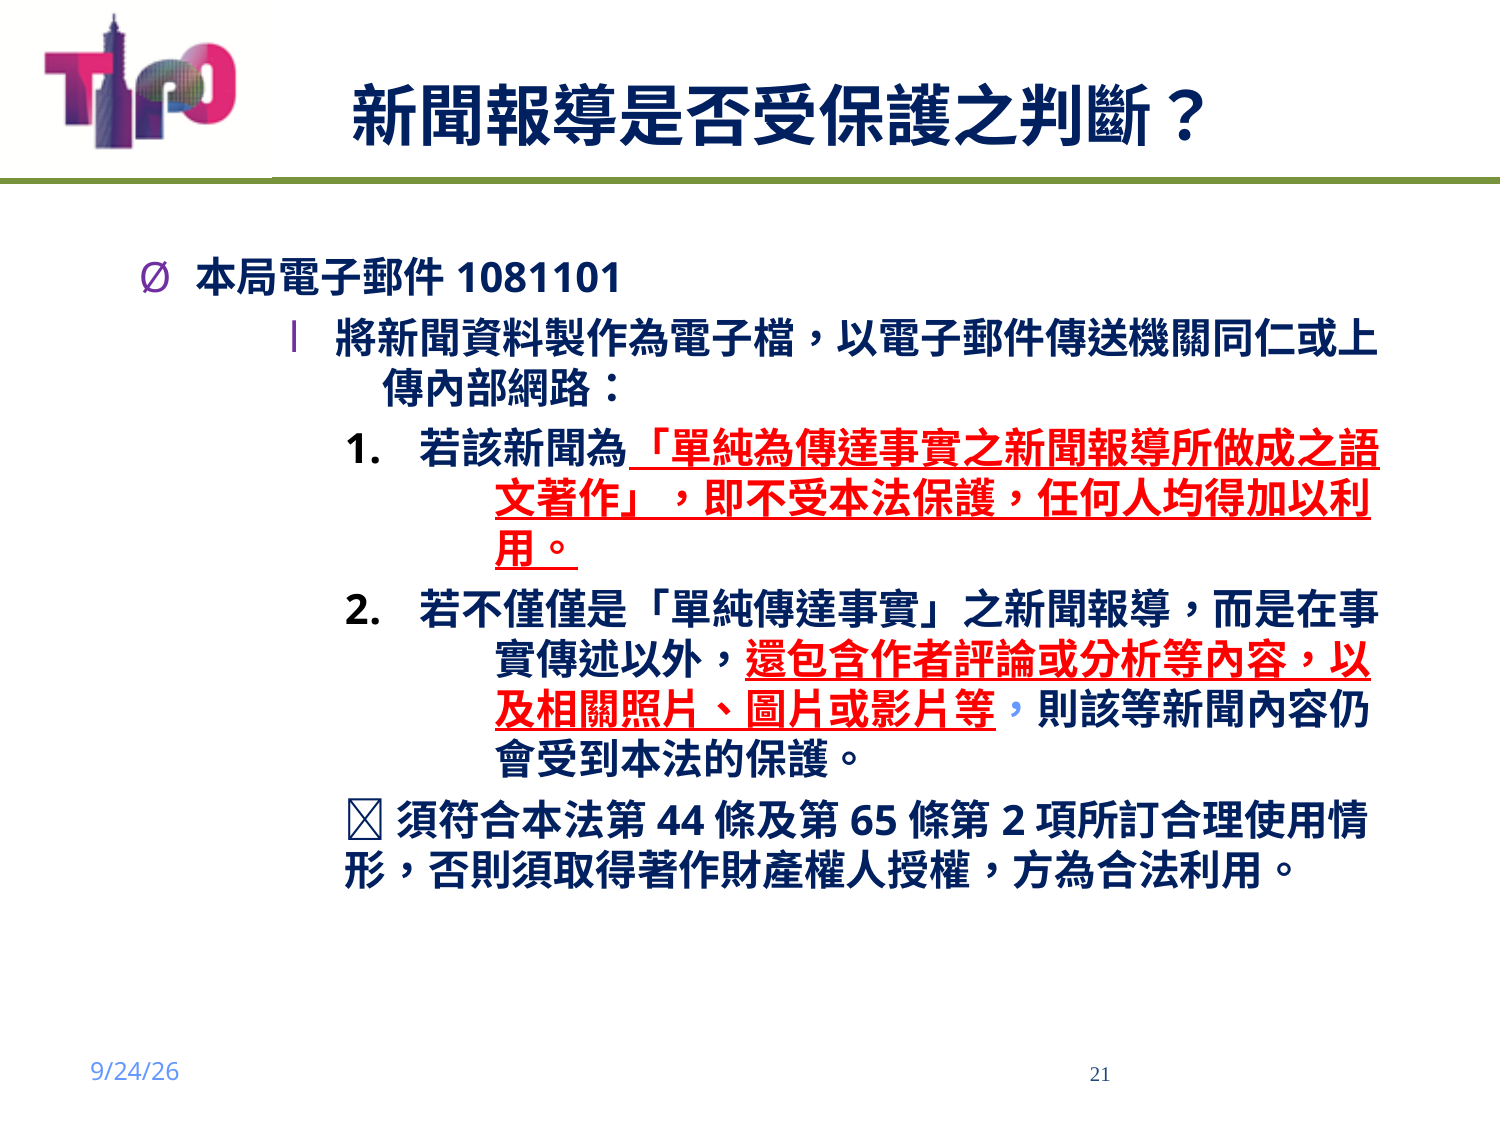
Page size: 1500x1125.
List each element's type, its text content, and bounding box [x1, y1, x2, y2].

title 新聞報導是否受保護之判斷？ [218, 66, 1353, 173]
list 本局電子郵件1081101 將新聞資料製作為電子檔，以電子郵件傳送機關同仁或上傳內部網路： 若該新聞為「單純為傳達事實之新聞報導所做成之語文著作」，即不受本法保護，任何人均得加以利用。 若不僅僅是「單純傳達事實」之新聞報導，而是在事實傳述以外，還包含作者評論或分析等內容，以及相關照片、圖片或影片等，則該等新聞內容仍會受到本法的保護。 須符合本法第44條及第65條第2項所訂合理使用情形，否則須取得著作財產權人授權，方為合法利用。 [123, 243, 1400, 1012]
text_box 21 [1074, 1042, 1426, 1103]
text_box 2022/9/1 [75, 1042, 426, 1103]
